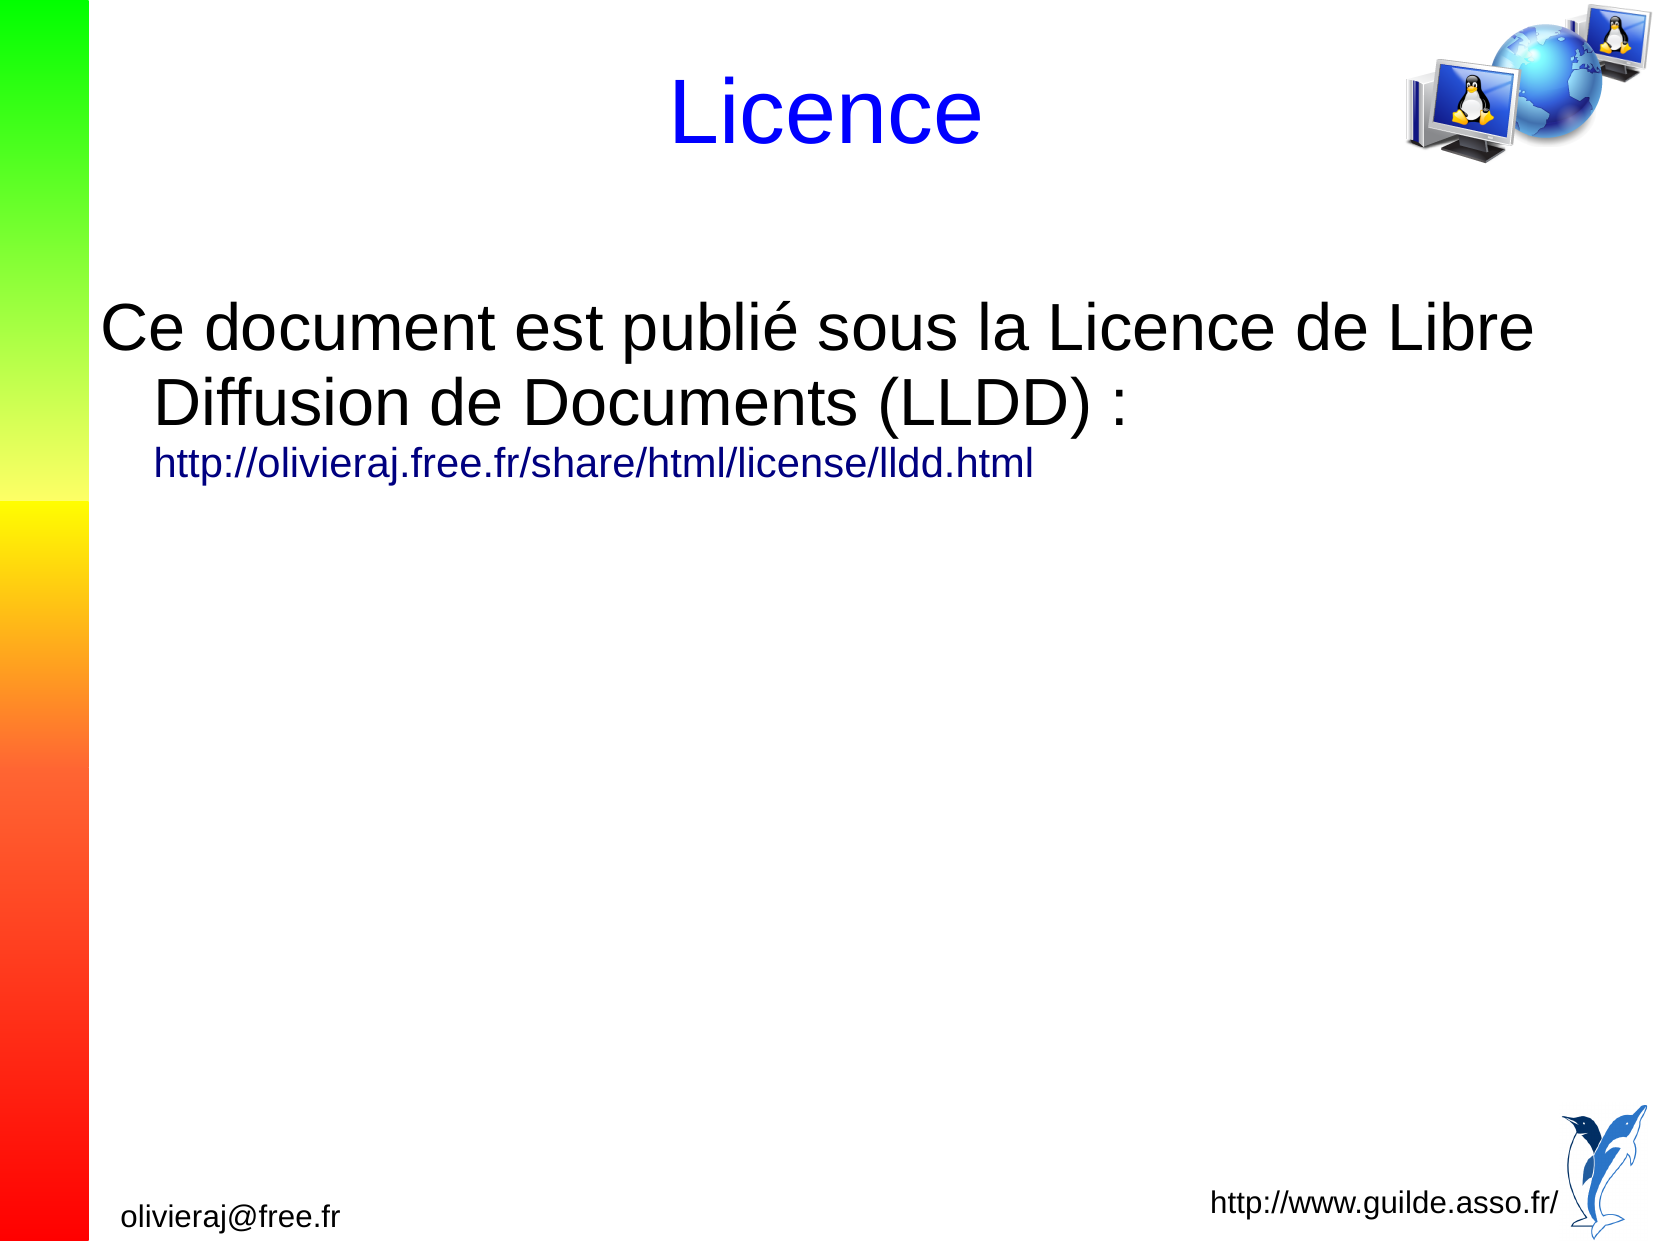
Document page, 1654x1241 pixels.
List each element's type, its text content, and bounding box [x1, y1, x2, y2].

list Ce document est publié sous la Licence de Libre Diffusion de Documents (LLDD) : http://olivieraj.free.fr/share/html/license/lldd.html [82, 290, 1571, 1094]
title Licence [82, 8, 1571, 216]
picture [1402, 0, 1654, 165]
picture [1559, 1102, 1648, 1241]
